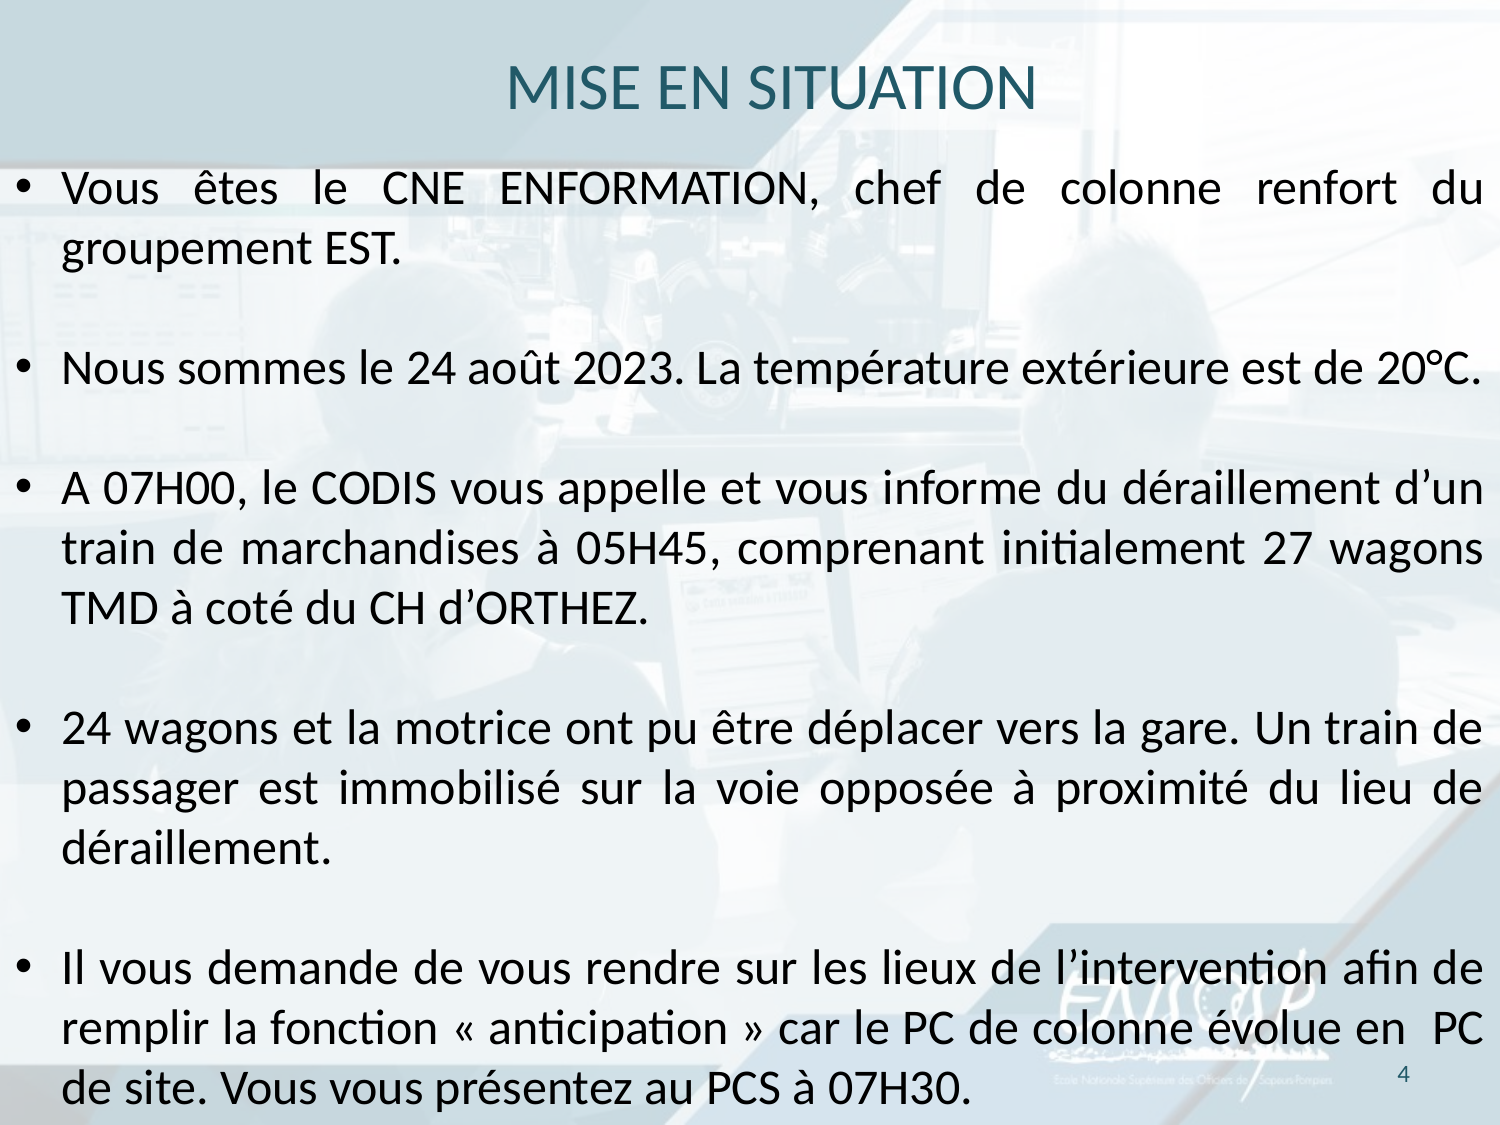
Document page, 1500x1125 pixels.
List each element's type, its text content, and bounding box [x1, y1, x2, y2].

title Mise en situation [37, 30, 1372, 135]
text_box Vous êtes le CNE ENFORMATION, chef de colonne renfort du groupement EST. Nous sommes le 24 août 2023. La température extérieure est de 20°C. A 07H00, le CODIS vous appelle et vous informe du déraillement d’un train de marchandises à 05H45, comprenant initialement 27 wagons TMD à coté du CH d’ORTHEZ. 24 wagons et la motrice ont pu être déplacer vers la gare. Un train de passager est immobilisé sur la voie opposée à proximité du lieu de déraillement. Il vous demande de vous rendre sur les lieux de l’intervention afin de remplir la fonction « anticipation » car le PC de colonne évolue en PC de site. Vous vous présentez au PCS à 07H30. [0, 147, 1500, 1123]
